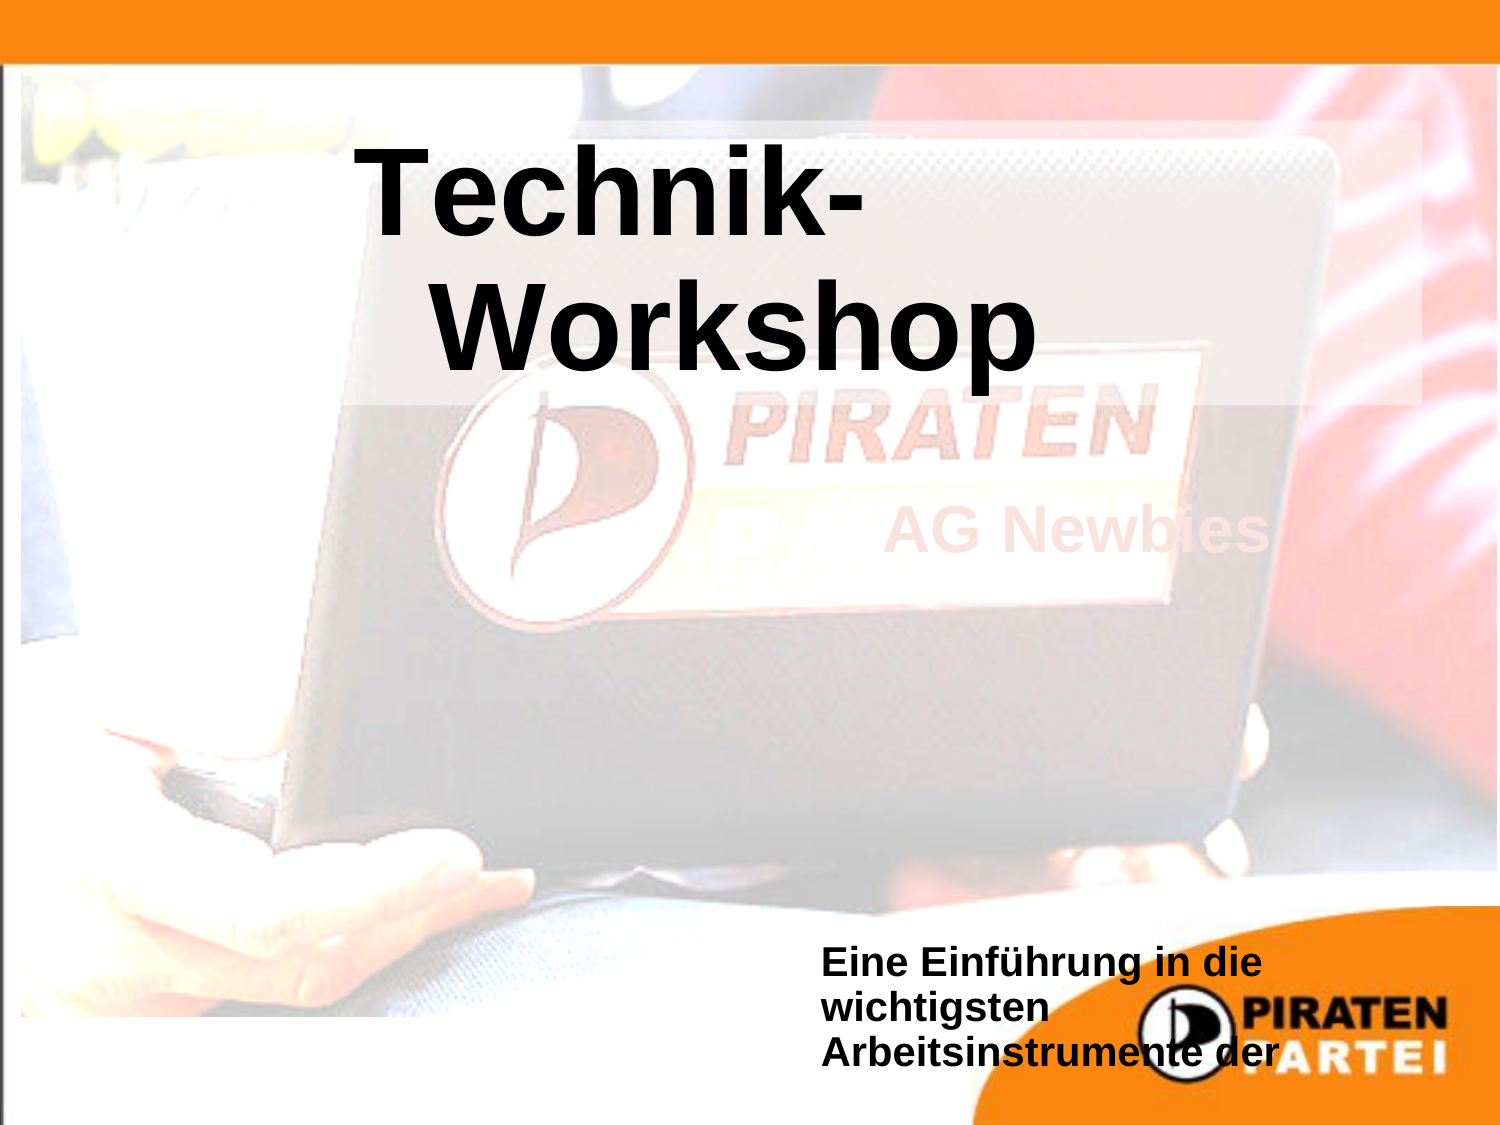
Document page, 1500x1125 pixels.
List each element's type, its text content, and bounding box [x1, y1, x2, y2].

text_box Eine Einführung in die wichtigsten Arbeitsinstrumente der [512, 932, 1385, 1039]
picture [1222, 1048, 1231, 1062]
text_box AG Newbies [648, 487, 1302, 576]
picture [21, 66, 1500, 1125]
list Technik-Workshop [120, 120, 1422, 272]
